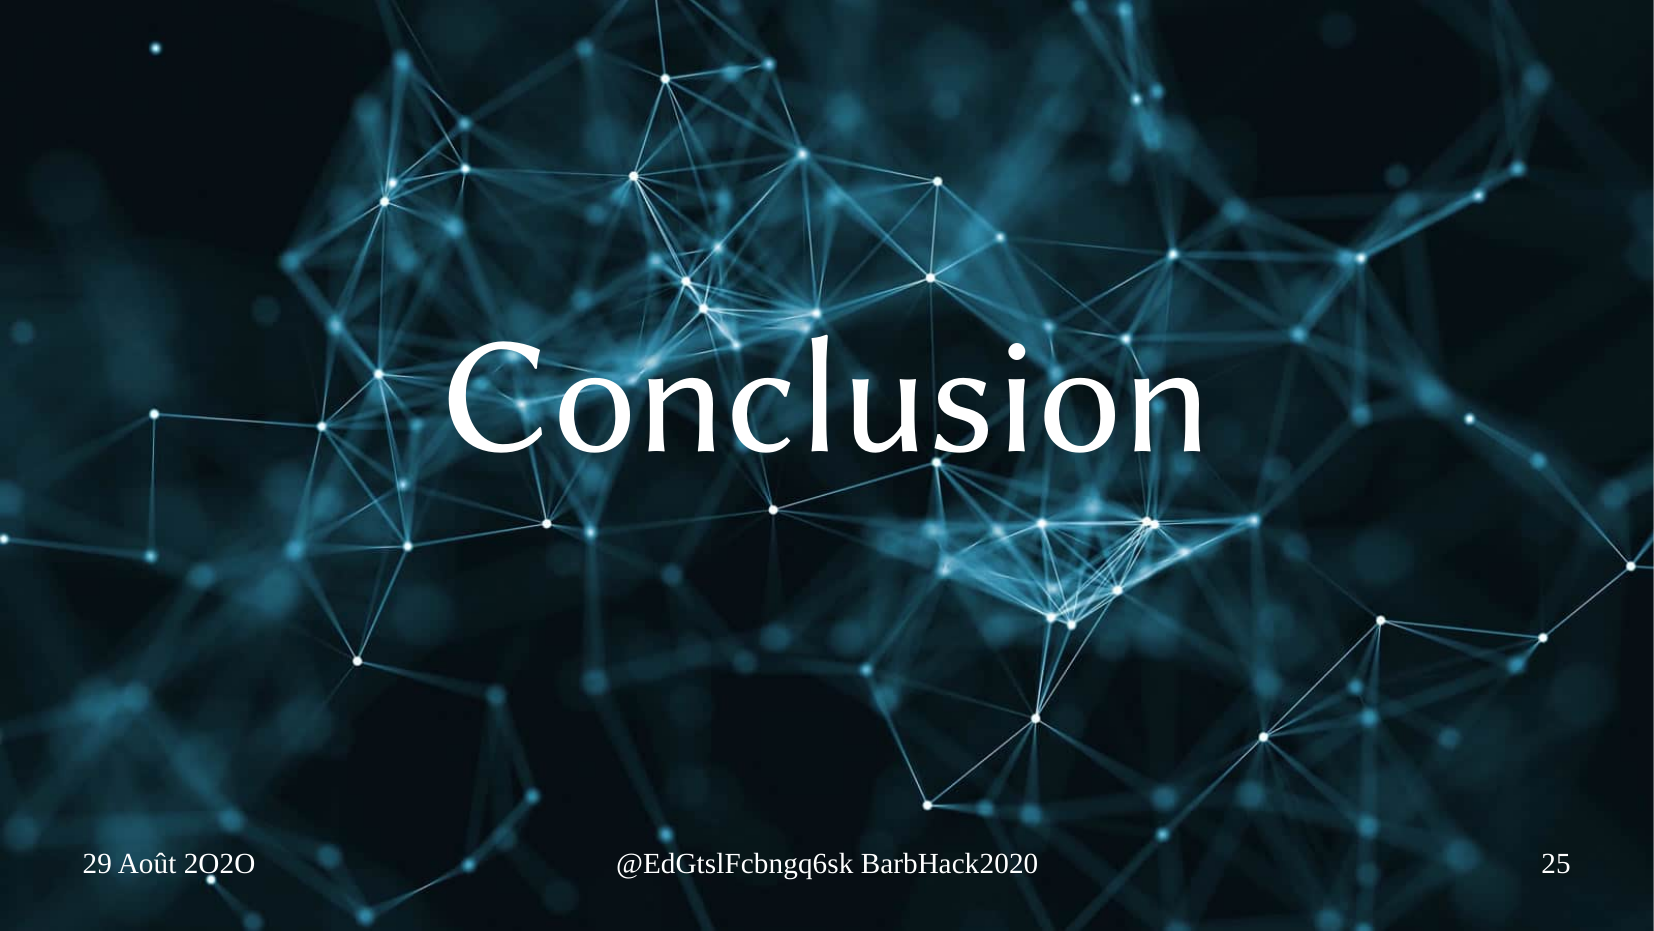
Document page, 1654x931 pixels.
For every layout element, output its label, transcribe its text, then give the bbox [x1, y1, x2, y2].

subtitle Conclusion [44, 37, 1610, 757]
picture [0, 0, 1654, 931]
